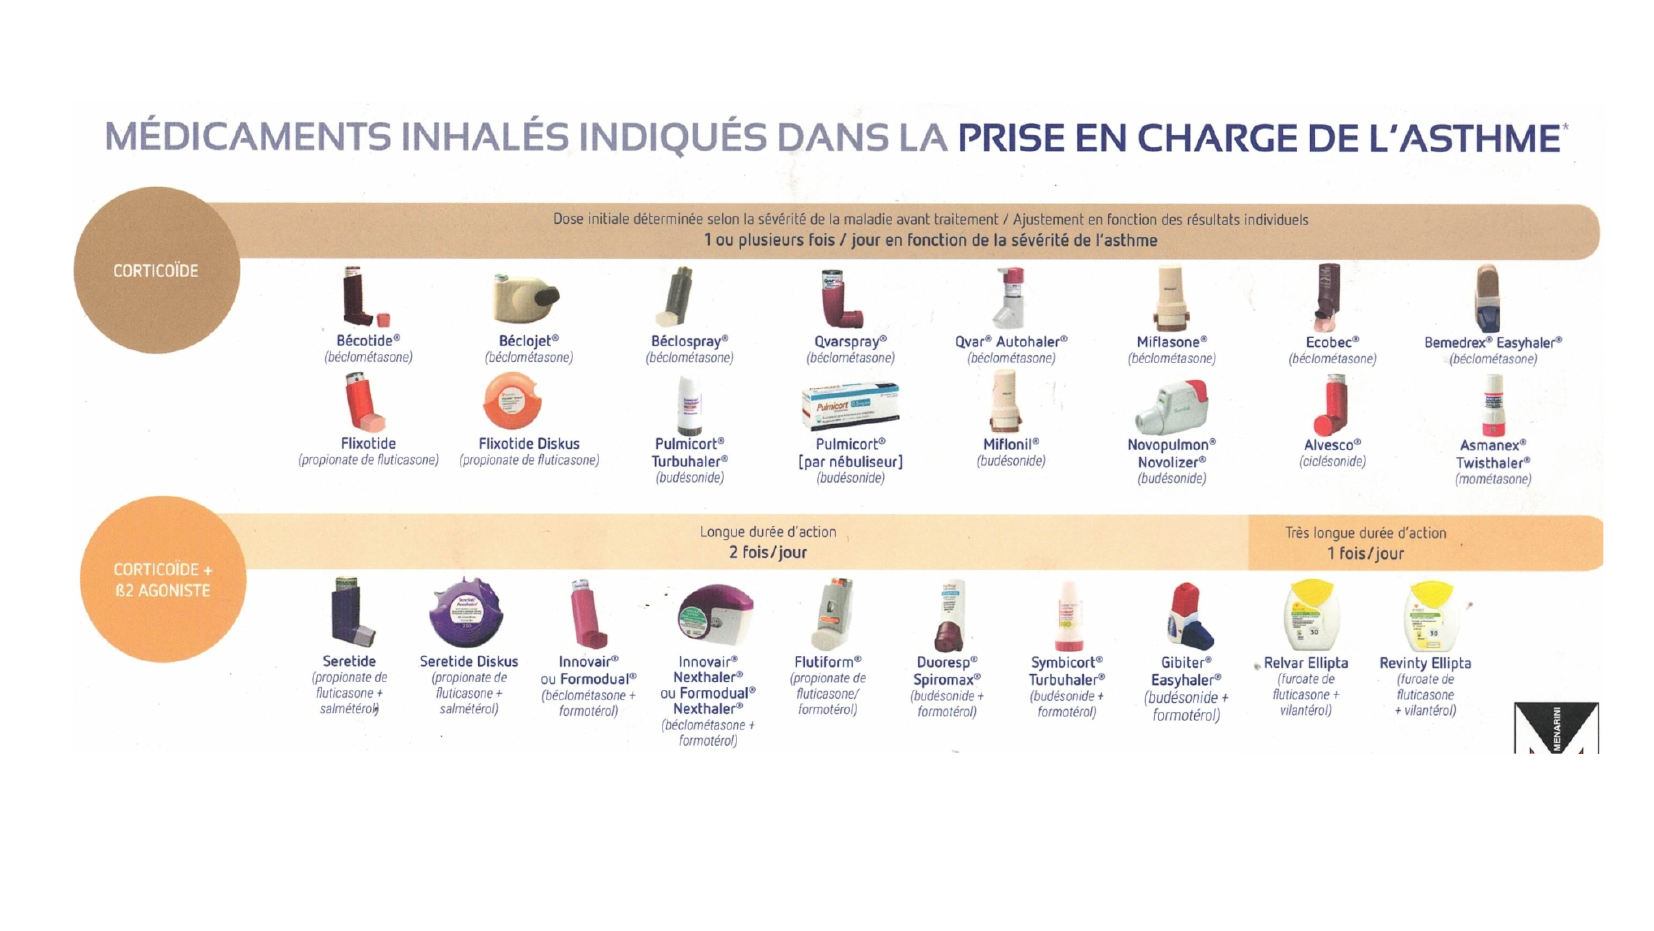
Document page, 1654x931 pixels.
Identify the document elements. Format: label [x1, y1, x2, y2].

picture [72, 100, 1605, 754]
